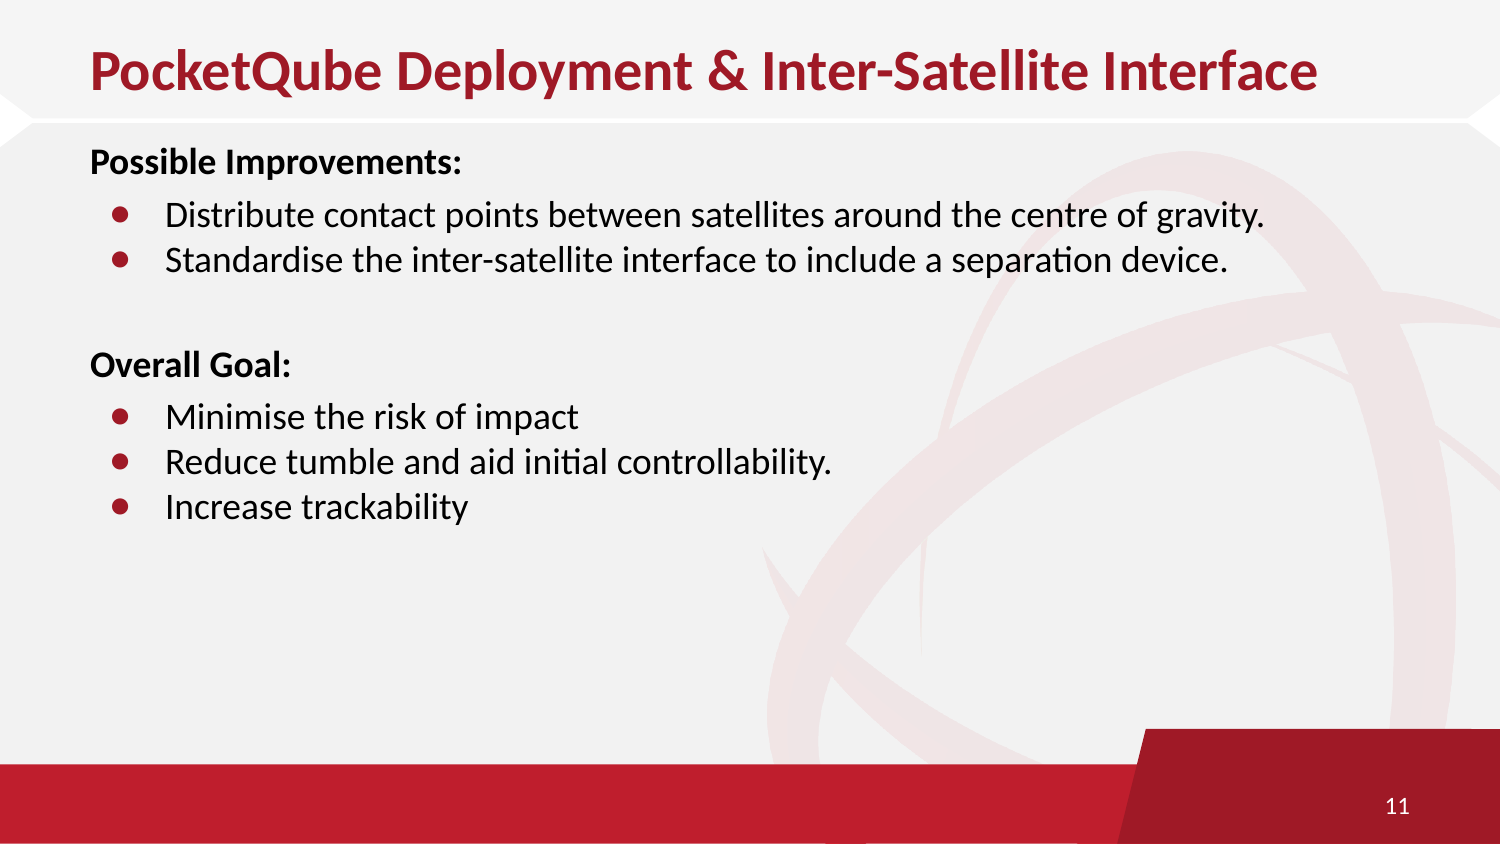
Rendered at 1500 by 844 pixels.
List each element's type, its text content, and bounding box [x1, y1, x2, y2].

title PocketQube Deployment & Inter-Satellite Interface [75, 23, 1425, 112]
list Possible Improvements: Distribute contact points between satellites around the centre of gravity. Standardise the inter-satellite interface to include a separation device. Overall Goal: Minimise the risk of impact Reduce tumble and aid initial controllability. Increase trackability [75, 129, 1425, 729]
slide_number <number> [1074, 782, 1425, 827]
